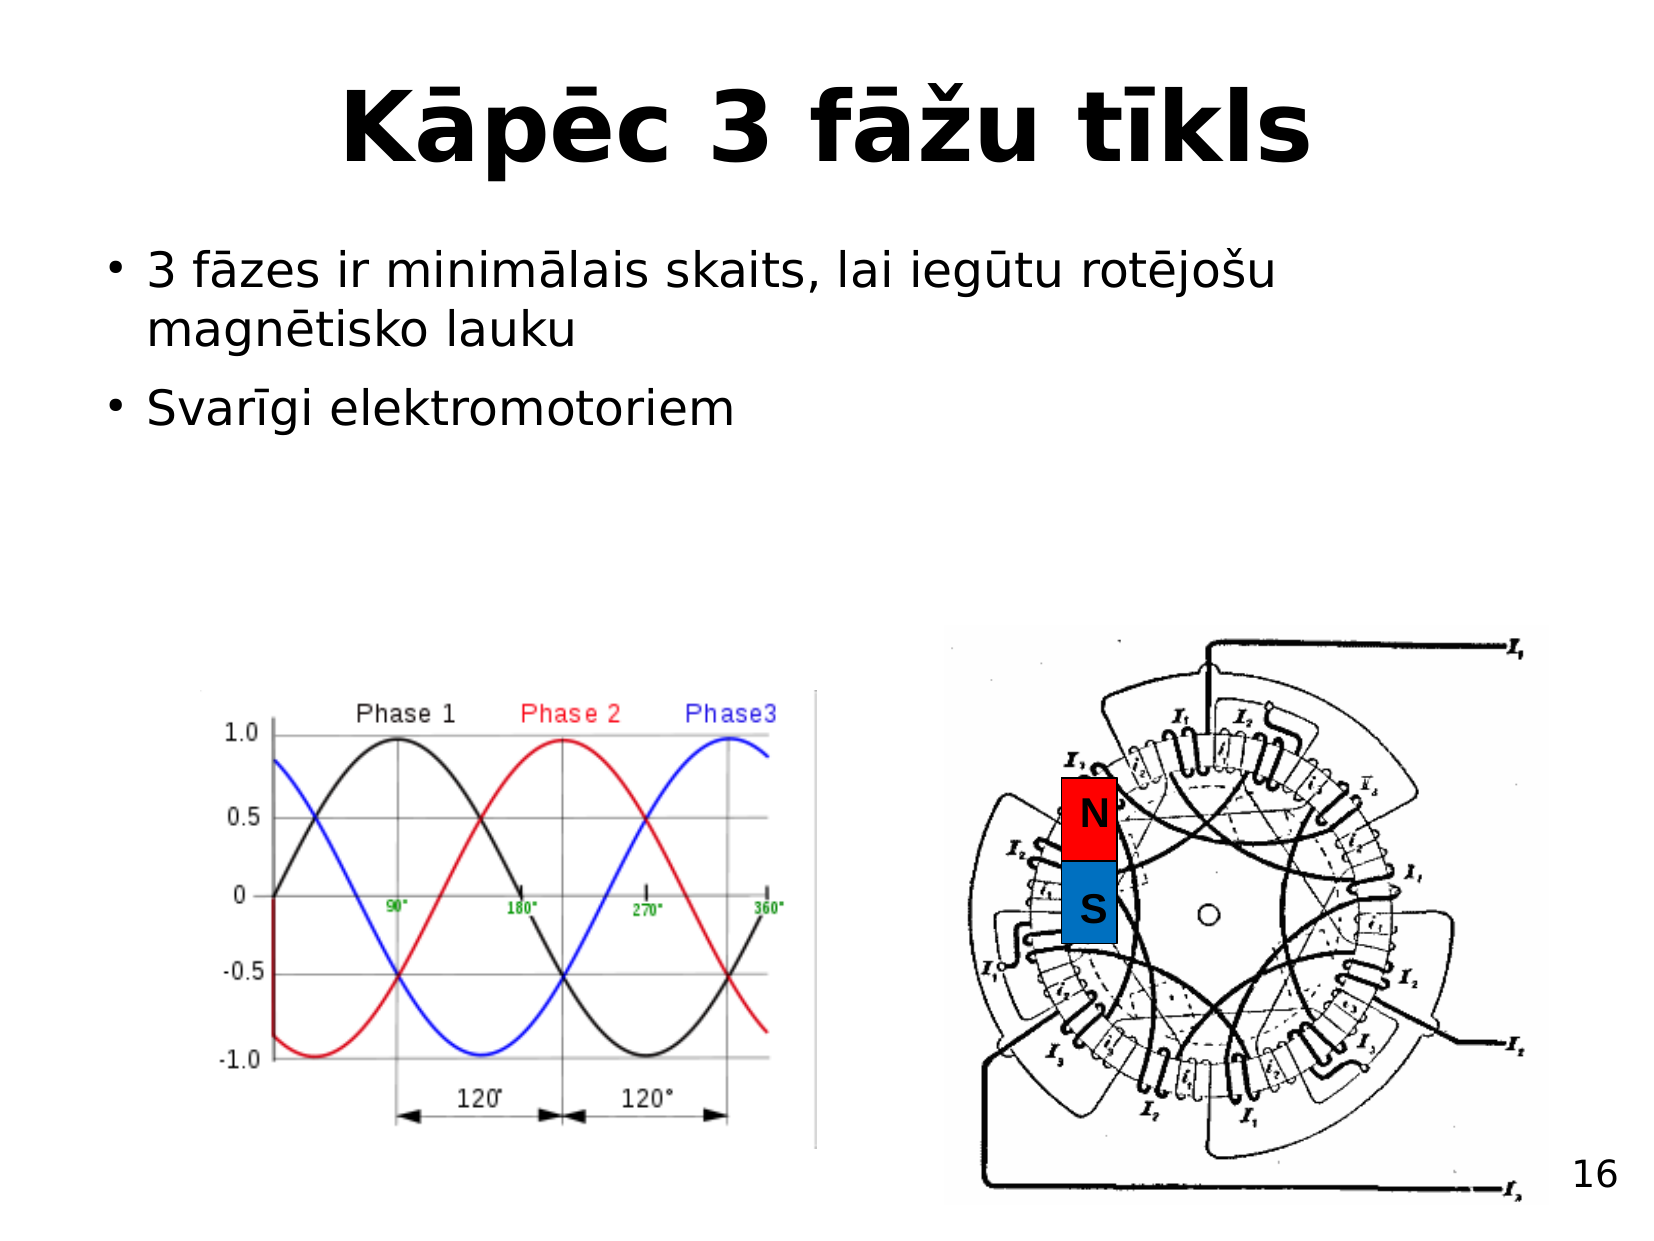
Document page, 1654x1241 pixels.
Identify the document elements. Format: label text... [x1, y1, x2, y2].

list 3 fāzes ir minimālais skaits, lai iegūtu rotējošu magnētisko lauku Svarīgi elektromotoriem [94, 238, 1571, 438]
picture [944, 625, 1549, 1205]
text_box [1061, 778, 1117, 944]
text_box N [1065, 778, 1126, 844]
text_box S [1065, 874, 1123, 941]
title Kāpēc 3 fāžu tīkls [82, 49, 1571, 196]
picture [200, 690, 817, 1149]
